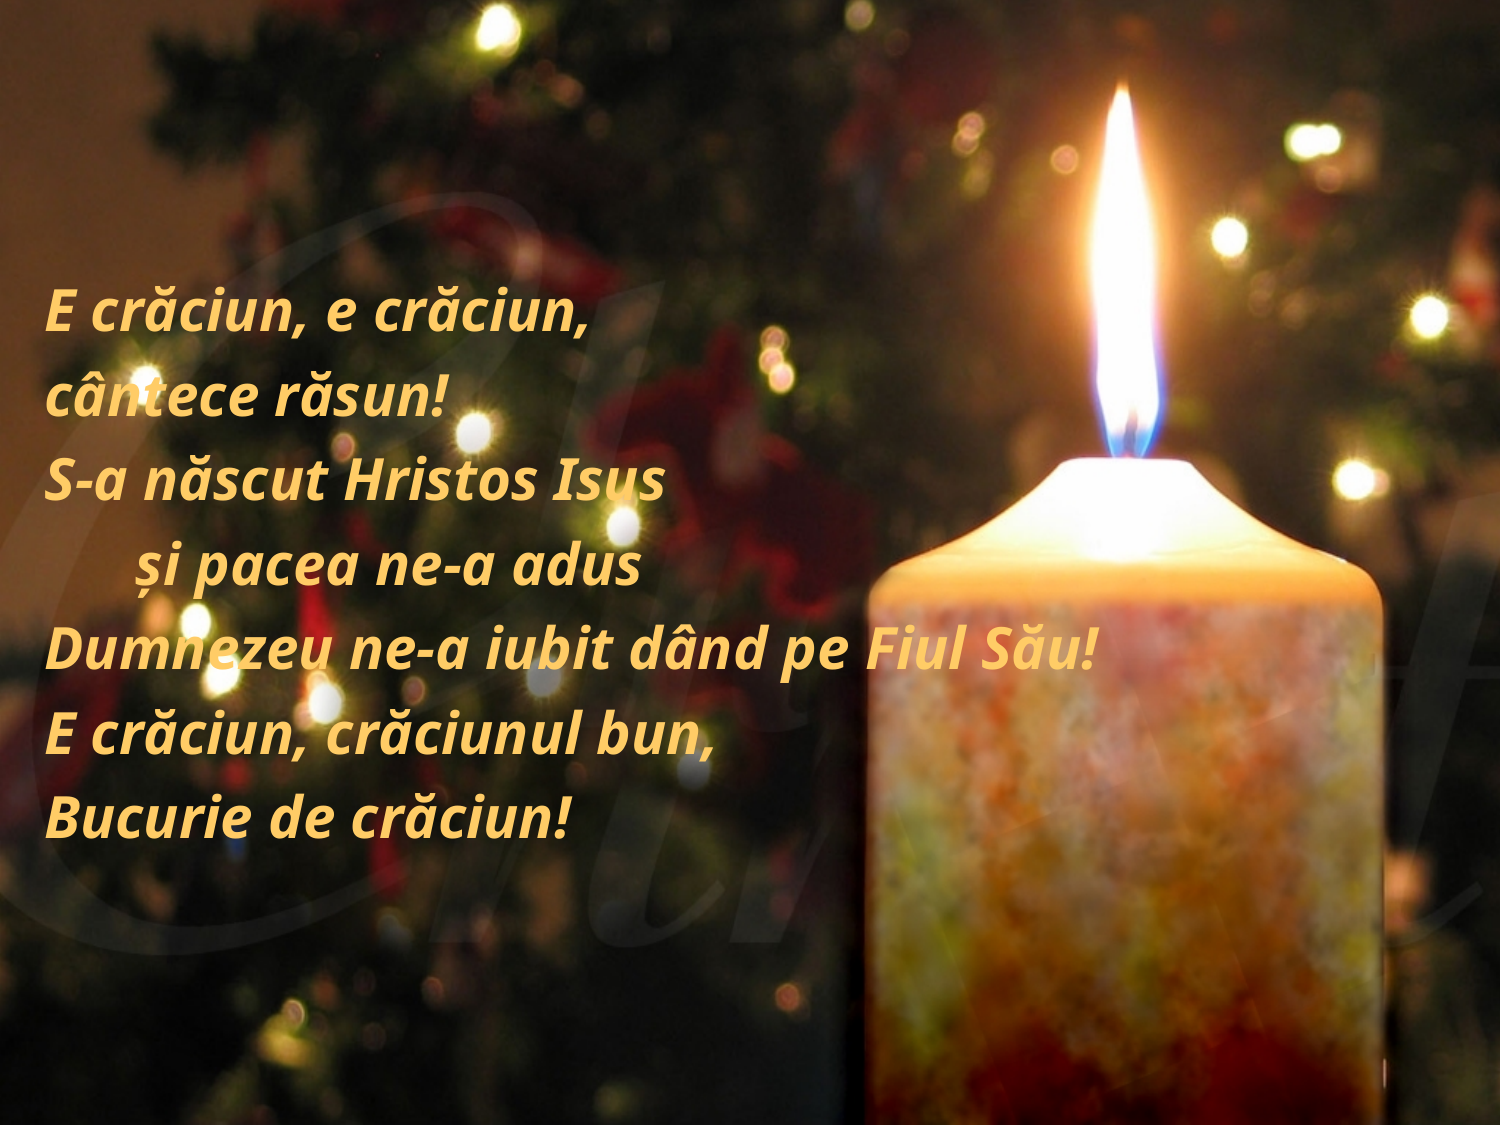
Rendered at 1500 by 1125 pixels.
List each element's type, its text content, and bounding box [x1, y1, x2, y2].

picture [0, 0, 1500, 1125]
text_box E crăciun, e crăciun, cântece răsun! S-a născut Hristos Isus şi pacea ne-a adus Dumnezeu ne-a iubit dând pe Fiul Său! E crăciun, crăciunul bun, Bucurie de crăciun! [29, 265, 1447, 904]
